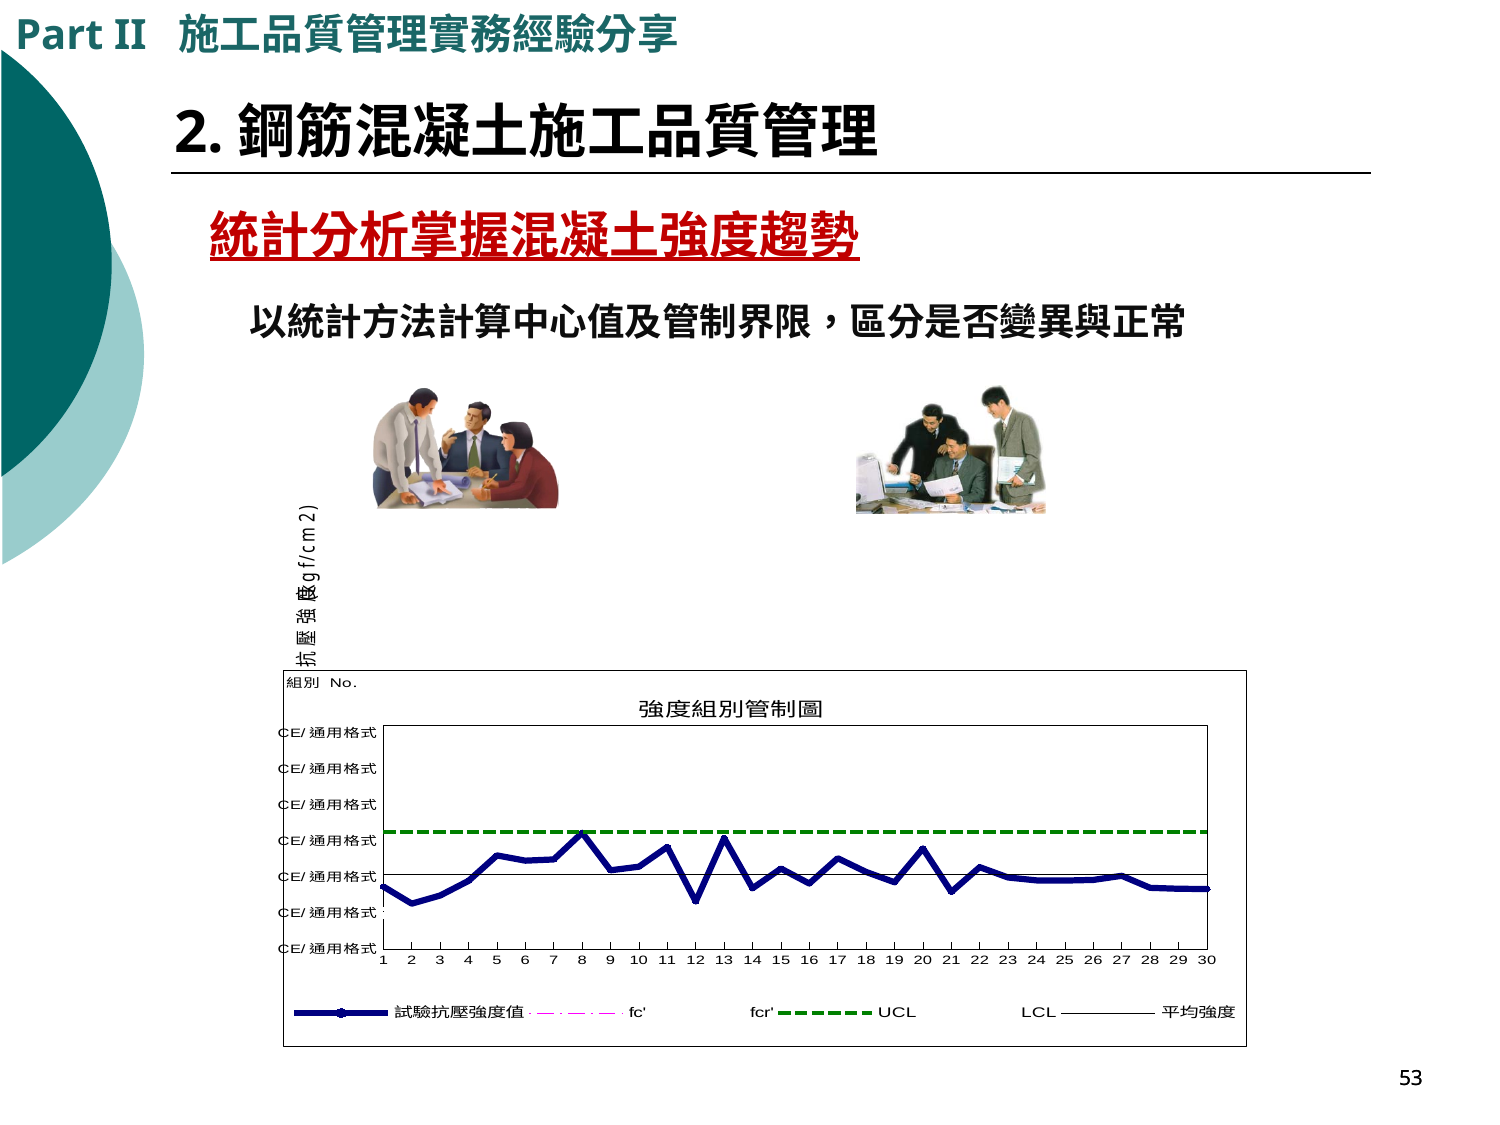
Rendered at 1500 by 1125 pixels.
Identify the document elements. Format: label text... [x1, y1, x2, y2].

picture [371, 373, 559, 509]
text_box 統計分析掌握混凝土強度趨勢 [194, 196, 1010, 272]
text_box 2.鋼筋混凝土施工品質管理 [159, 78, 1376, 181]
text_box Part II 施工品質管理實務經驗分享 [0, 0, 727, 67]
text_box 以統計方法計算中心值及管制界限，區分是否變異與正常 [235, 290, 1203, 351]
picture [856, 385, 1046, 514]
chart [277, 527, 1247, 1047]
